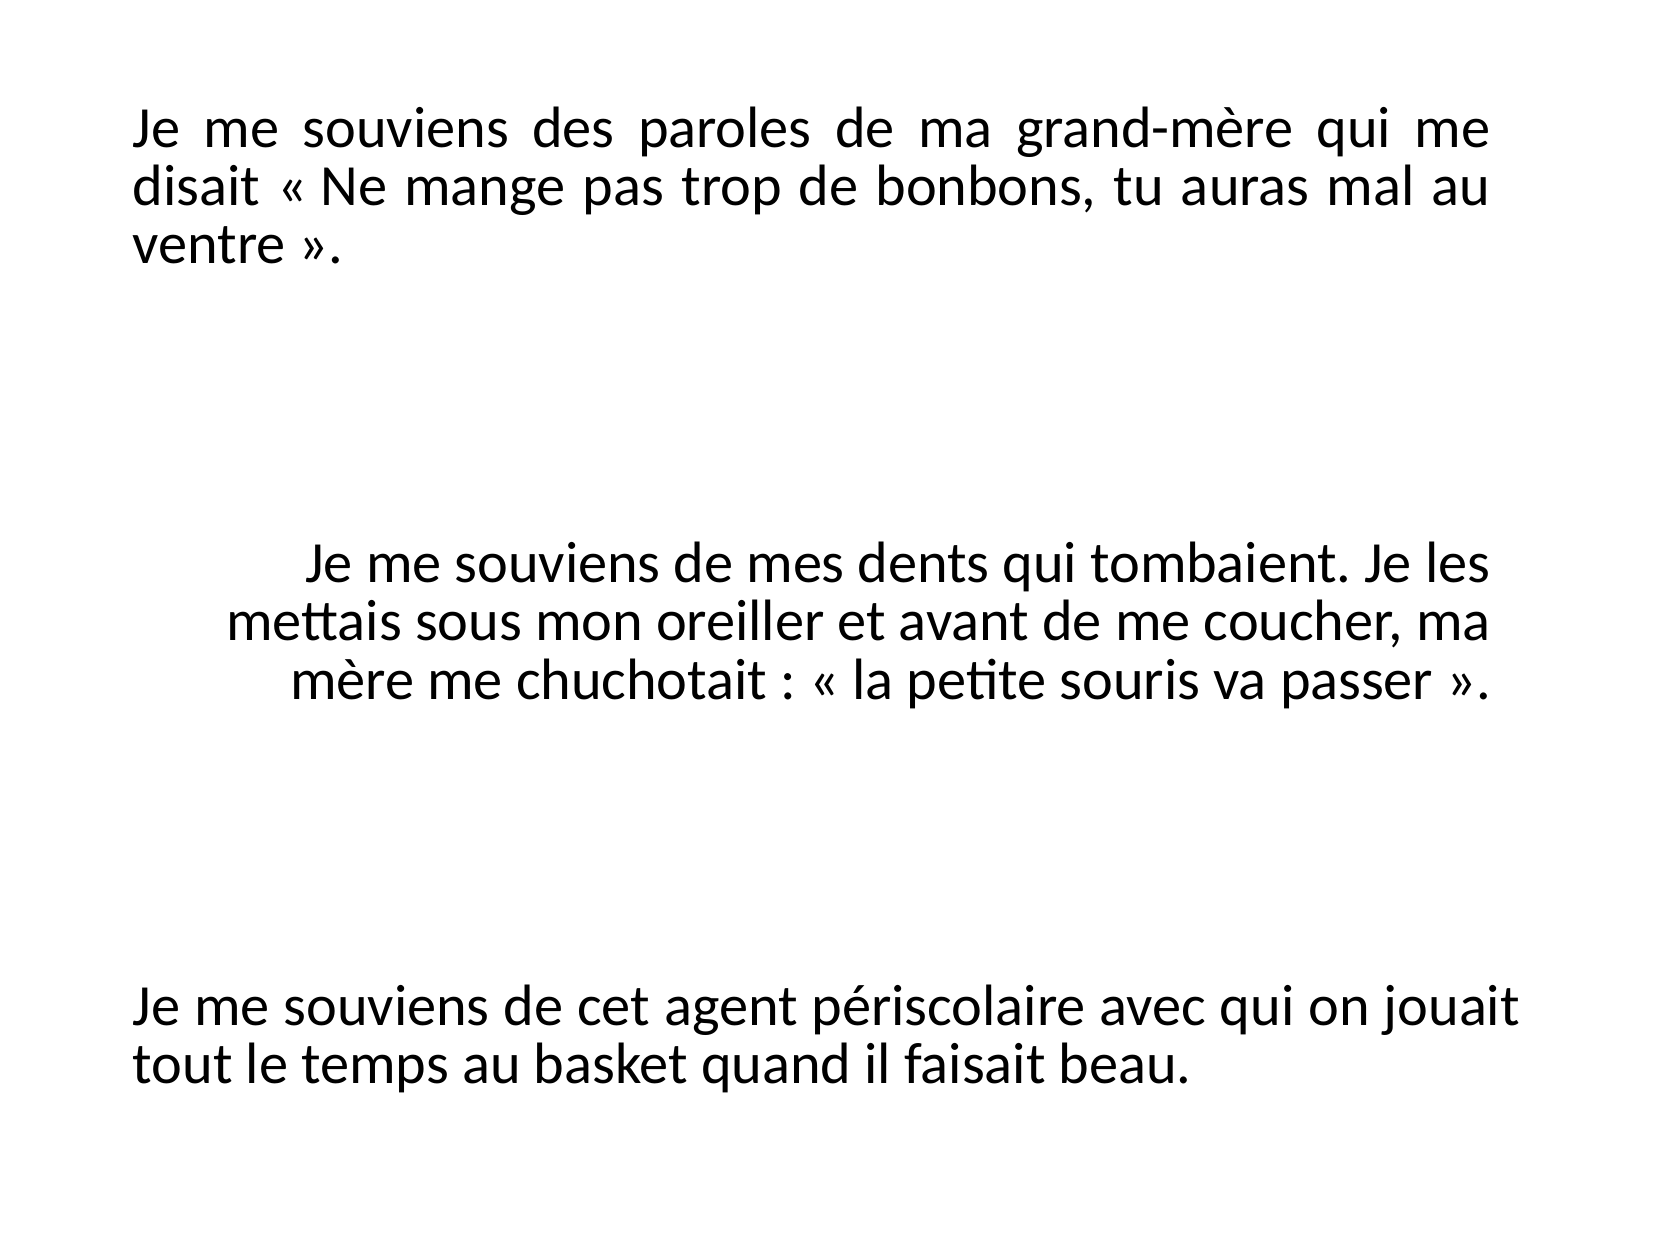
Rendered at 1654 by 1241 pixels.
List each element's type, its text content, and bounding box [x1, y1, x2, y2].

text_box Je me souviens de cet agent périscolaire avec qui on jouait tout le temps au basket quand il faisait beau. [118, 974, 1536, 1132]
text_box Je me souviens de mes dents qui tombaient. Je les mettais sous mon oreiller et avant de me coucher, ma mère me chuchotait : « la petite souris va passer ». [206, 531, 1506, 761]
text_box Je me souviens des paroles de ma grand-mère qui me disait « Ne mange pas trop de bonbons, tu auras mal au ventre ». [118, 96, 1506, 325]
